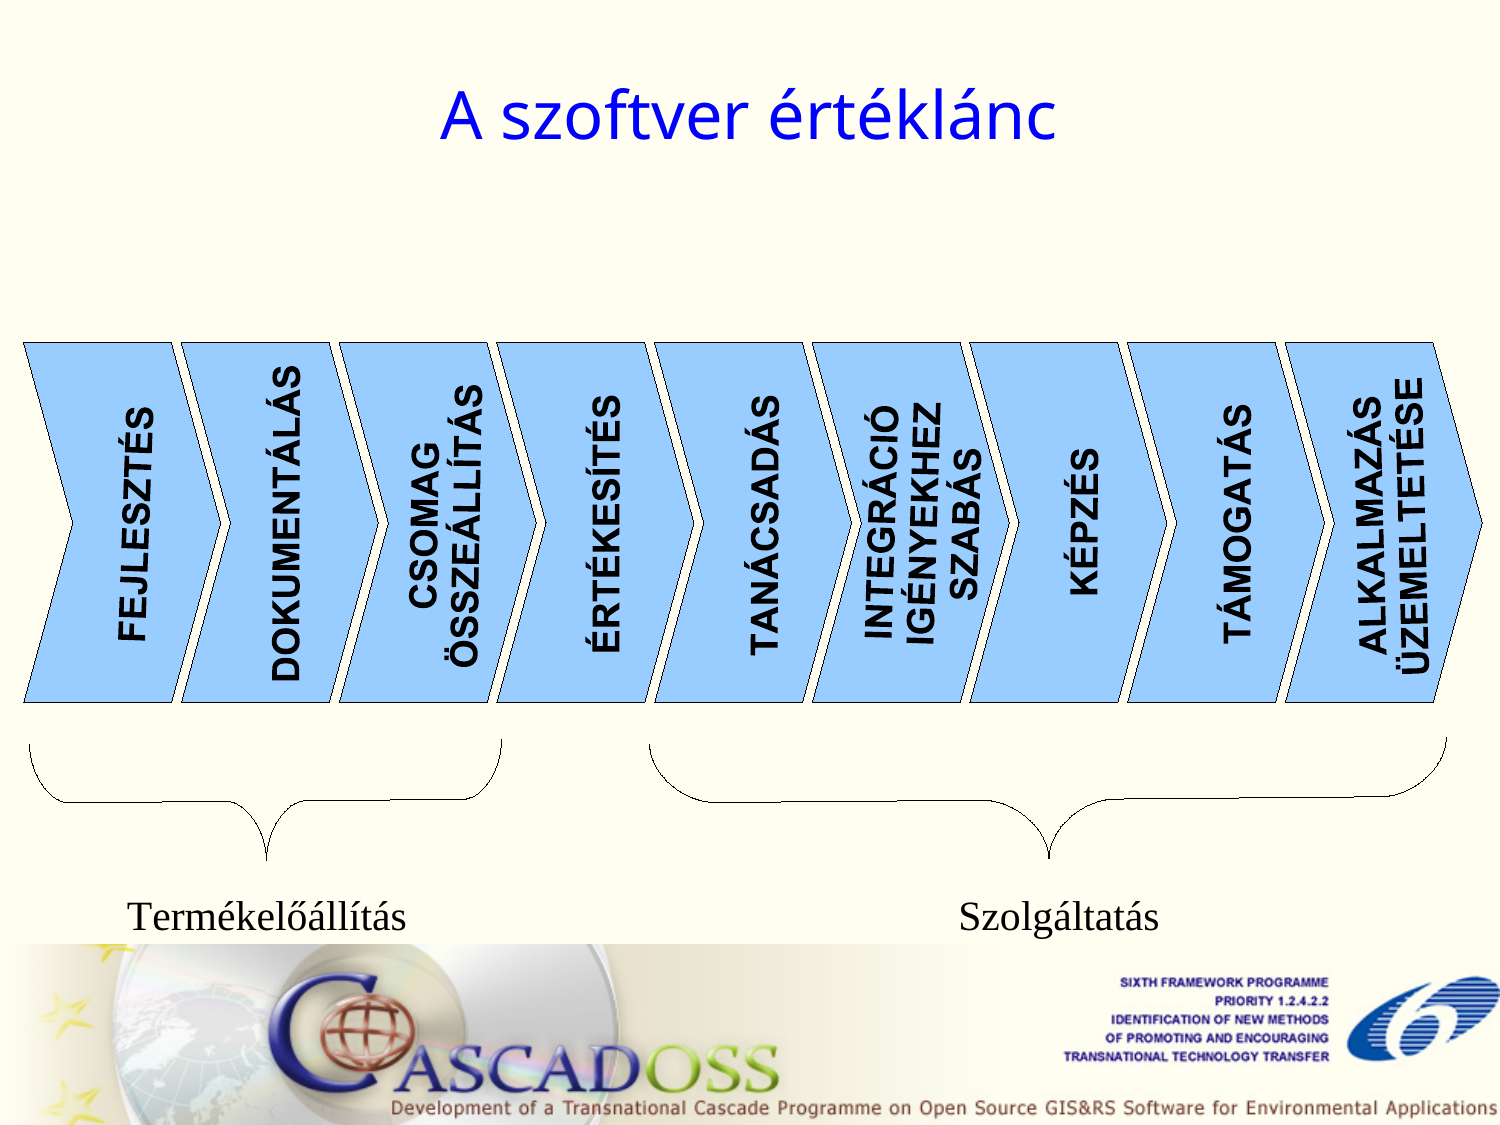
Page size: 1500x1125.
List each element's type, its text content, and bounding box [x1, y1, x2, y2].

text_box Szolgáltatás [943, 885, 1175, 948]
picture [0, 944, 1500, 1125]
text_box [1127, 342, 1325, 703]
title A szoftver értéklánc [74, 13, 1425, 216]
text_box [181, 342, 379, 703]
text_box [969, 342, 1167, 703]
text_box Termékelőállítás [112, 885, 422, 948]
text_box [339, 342, 537, 703]
text_box [496, 342, 694, 703]
text_box [812, 342, 1010, 703]
text_box [654, 342, 852, 703]
text_box [1285, 342, 1483, 703]
text_box [23, 342, 221, 703]
